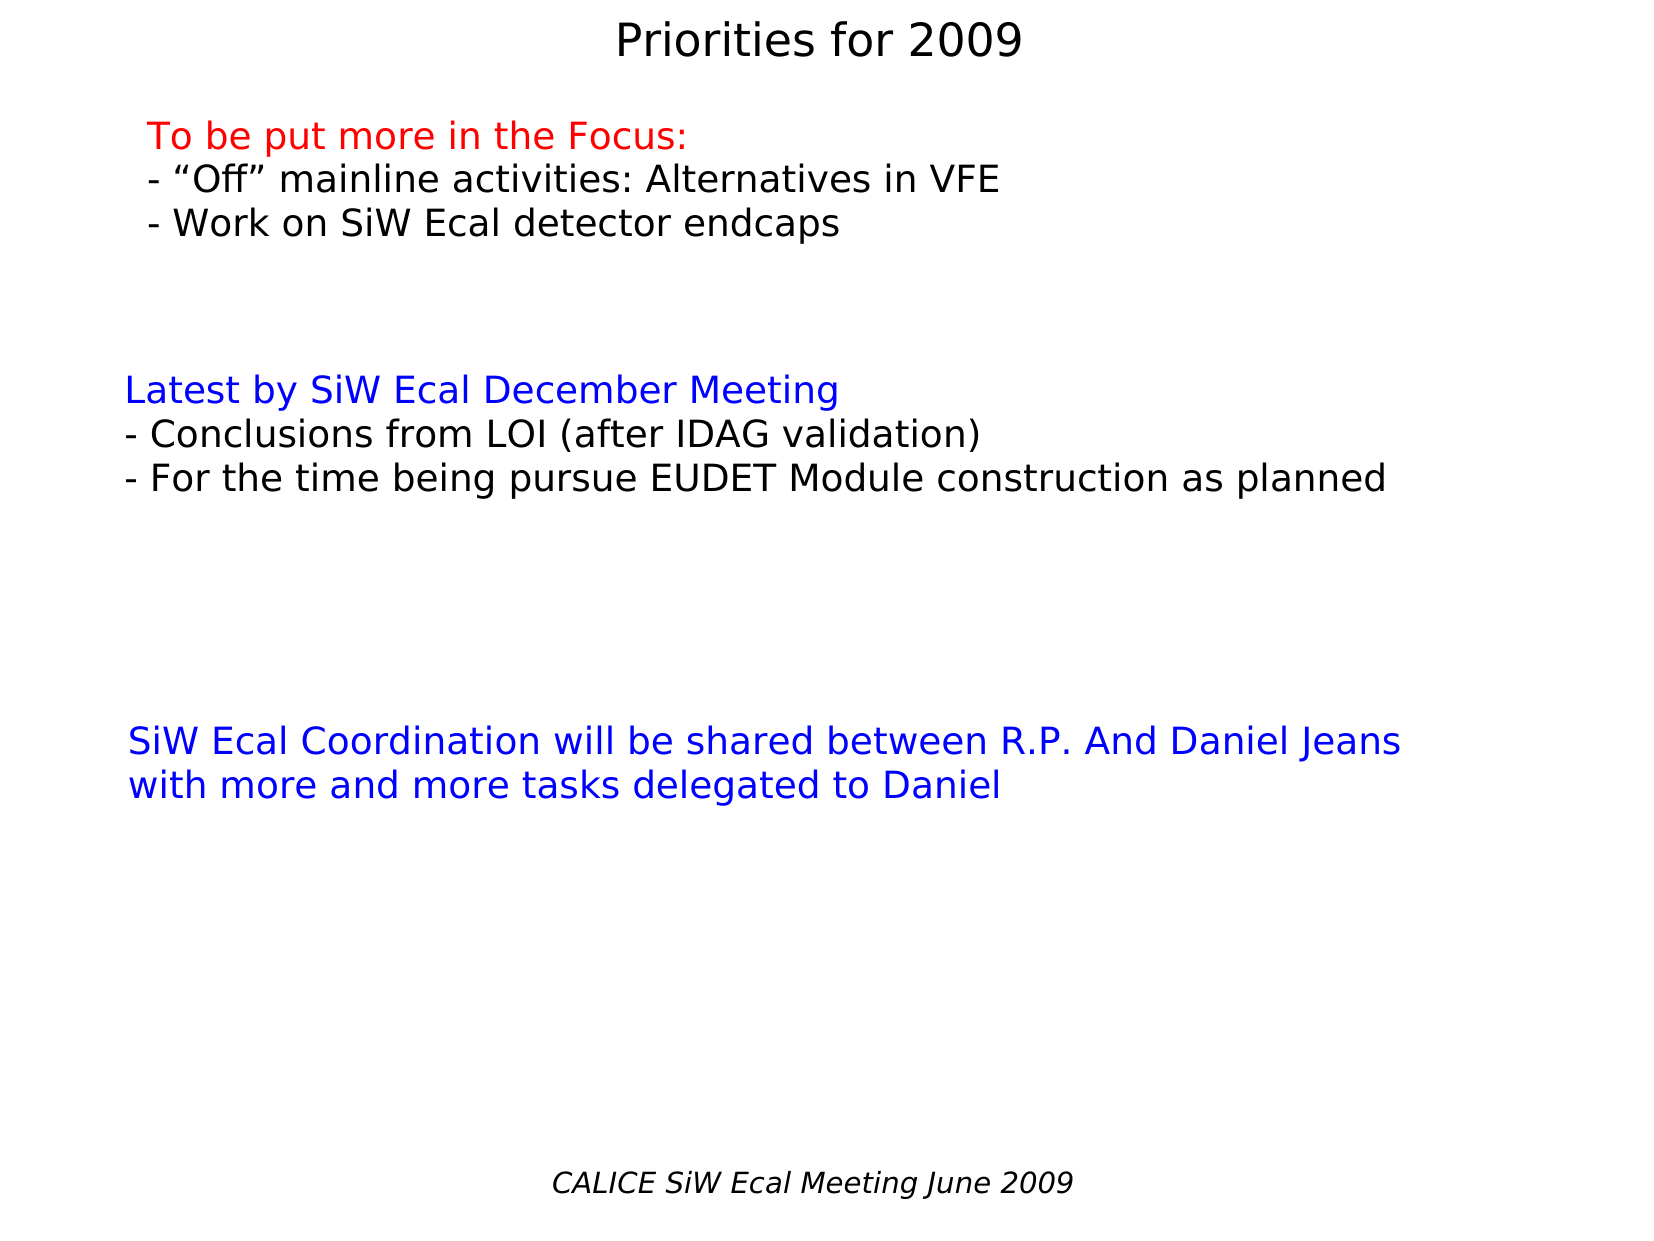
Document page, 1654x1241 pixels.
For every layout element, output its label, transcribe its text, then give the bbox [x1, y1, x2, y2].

text_box Latest by SiW Ecal December Meeting - Conclusions from LOI (after IDAG validation) - For the time being pursue EUDET Module construction as planned [109, 361, 1376, 508]
text_box SiW Ecal Coordination will be shared between R.P. And Daniel Jeans with more and more tasks delegated to Daniel [113, 712, 1390, 815]
text_box Priorities for 2009 [600, 6, 1032, 76]
text_box To be put more in the Focus: - “Off” mainline activities: Alternatives in VFE - Work on SiW Ecal detector endcaps [132, 107, 1033, 253]
